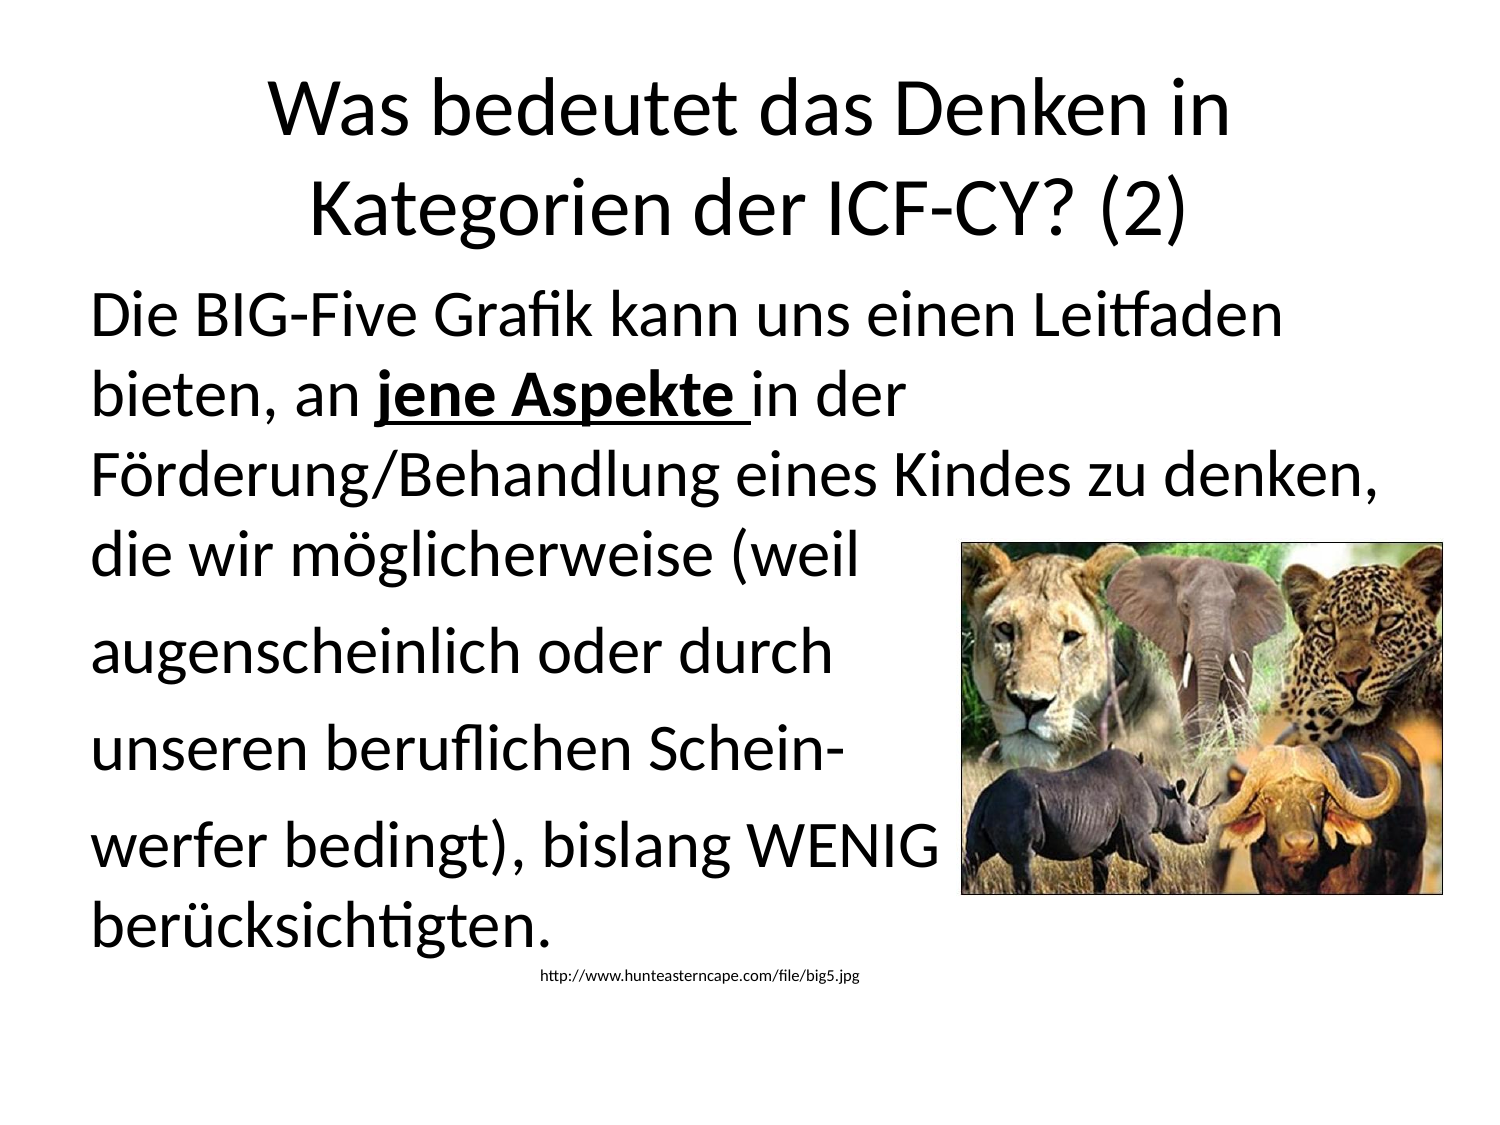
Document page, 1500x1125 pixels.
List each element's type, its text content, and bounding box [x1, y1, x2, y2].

title Was bedeutet das Denken in Kategorien der ICF-CY? (2) [75, 45, 1426, 233]
picture [956, 538, 1444, 900]
list Die BIG-Five Grafik kann uns einen Leitfaden bieten, an jene Aspekte in der Förderung/Behandlung eines Kindes zu denken, die wir möglicherweise (weil augenscheinlich oder durch unseren beruflichen Schein- werfer bedingt), bislang WENIG berücksichtigten. http://www.hunteasterncape.com/file/big5.jpg [75, 262, 1426, 1005]
